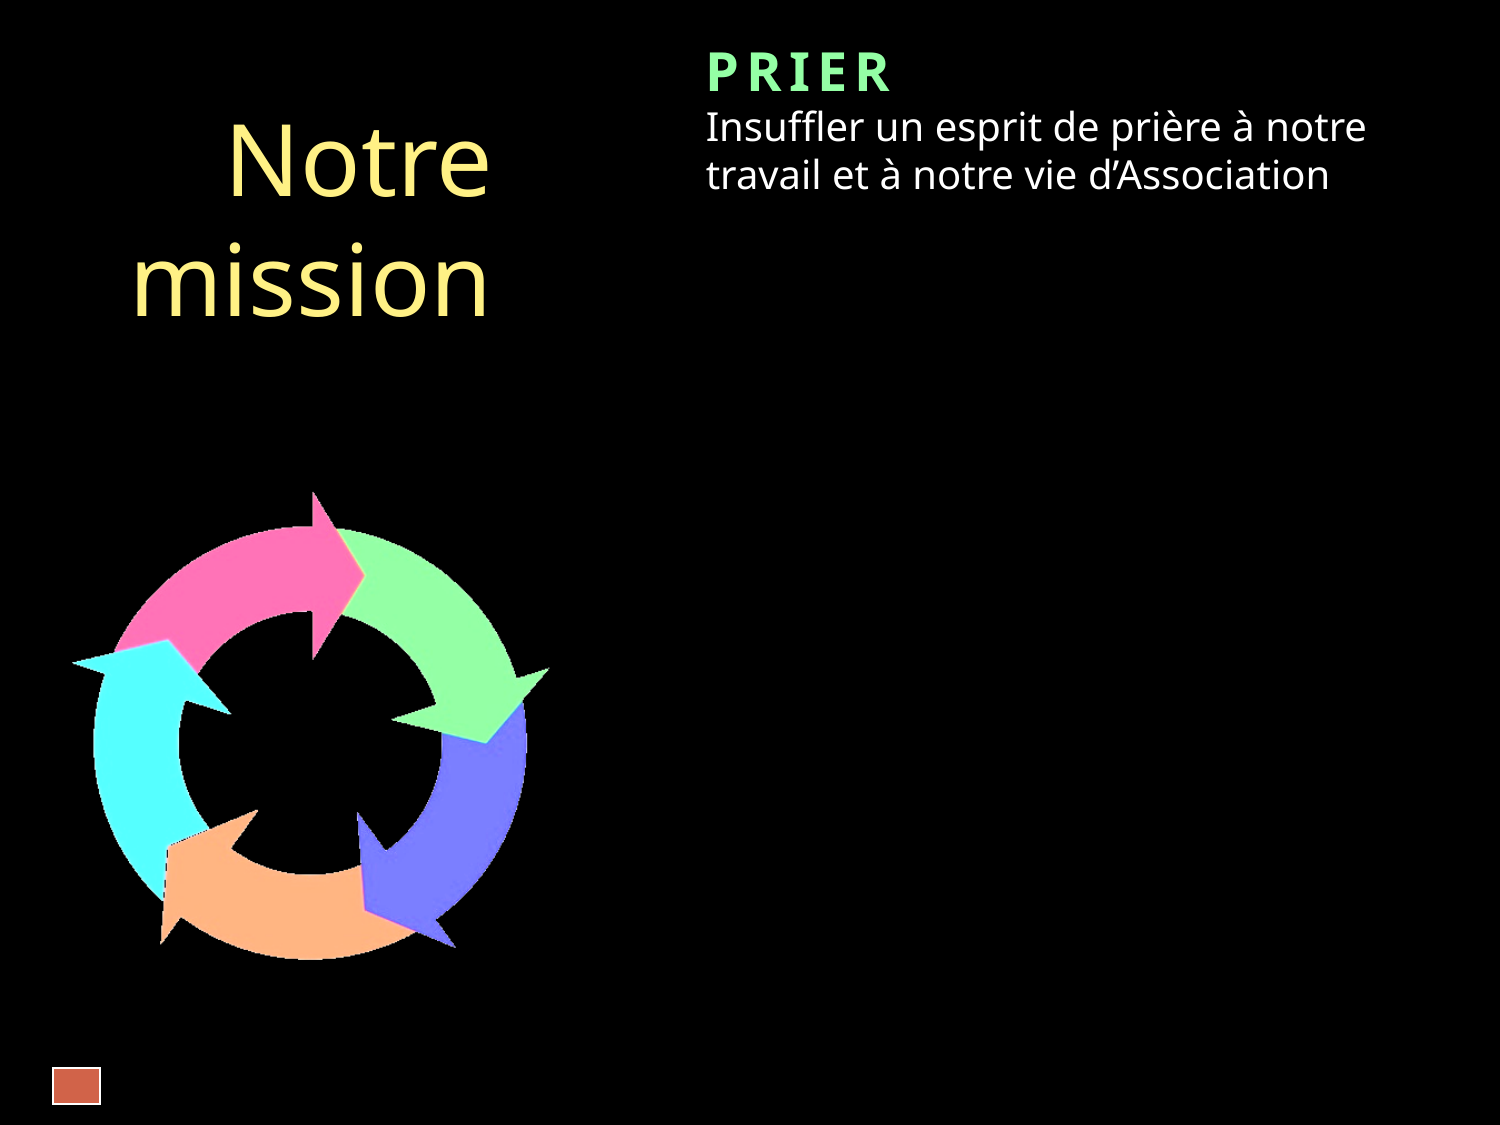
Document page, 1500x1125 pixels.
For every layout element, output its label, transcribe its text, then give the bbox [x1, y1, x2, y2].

list Notre mission [29, 88, 508, 365]
picture [59, 472, 575, 990]
list PRIER Insuffler un esprit de prière à notre travail et à notre vie d’Association [690, 29, 1411, 247]
